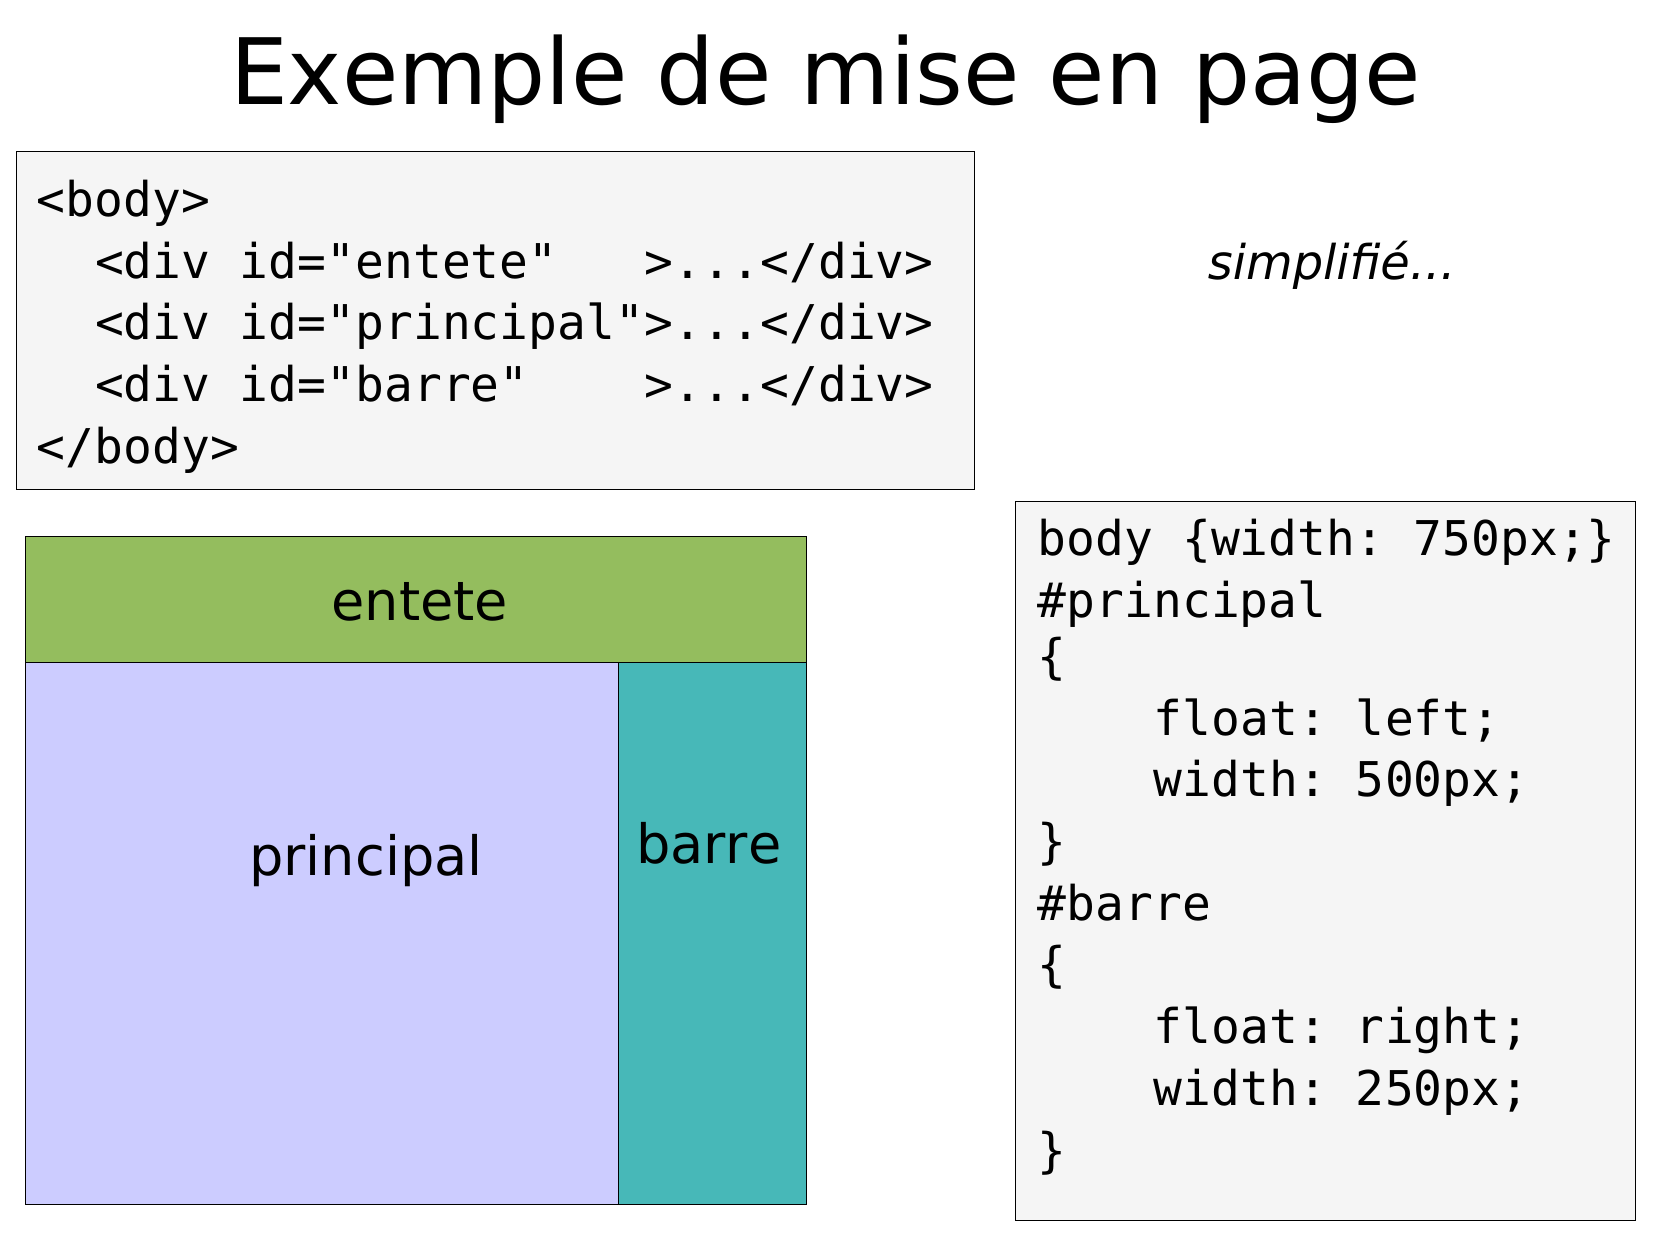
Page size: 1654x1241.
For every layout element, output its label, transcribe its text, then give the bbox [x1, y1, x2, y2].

text_box principal [249, 825, 460, 889]
text_box [1015, 501, 1636, 1221]
text_box <body> <div id="entete" >...</div> <div id="principal">...</div> <div id="barre" >...</div> </body> [36, 171, 937, 475]
text_box entete [331, 570, 491, 634]
text_box [25, 536, 807, 1205]
text_box [16, 151, 975, 490]
text_box simplifié... [1207, 235, 1629, 298]
title Exemple de mise en page [0, 11, 1654, 134]
text_box barre [636, 812, 768, 877]
text_box body {width: 750px;} #principal { float: left; width: 500px; } #barre { float: right; width: 250px; } [1037, 511, 1618, 1241]
